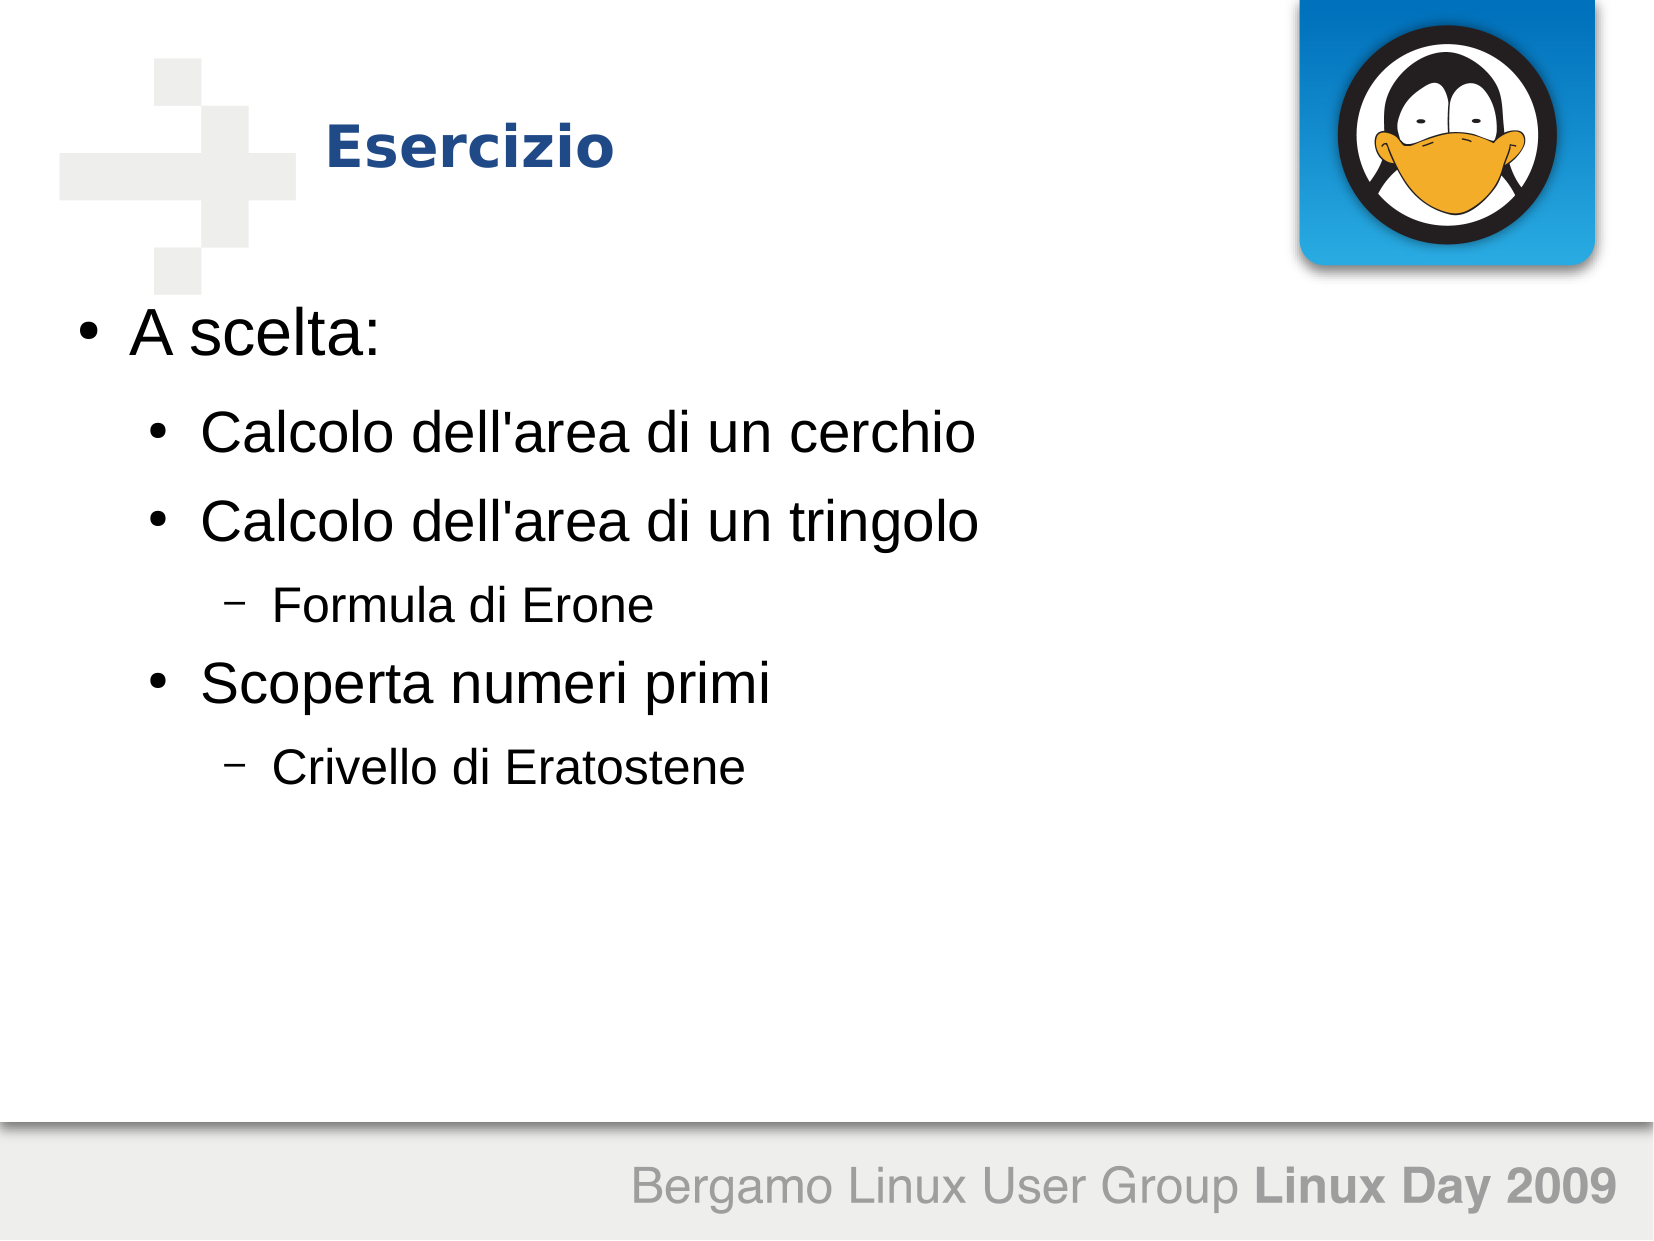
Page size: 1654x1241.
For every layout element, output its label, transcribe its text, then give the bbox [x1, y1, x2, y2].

title Esercizio [324, 66, 1247, 229]
picture [0, 0, 1654, 1240]
list A scelta: Calcolo dell'area di un cerchio Calcolo dell'area di un tringolo Formula di Erone Scoperta numeri primi Crivello di Eratostene [59, 295, 1595, 1078]
